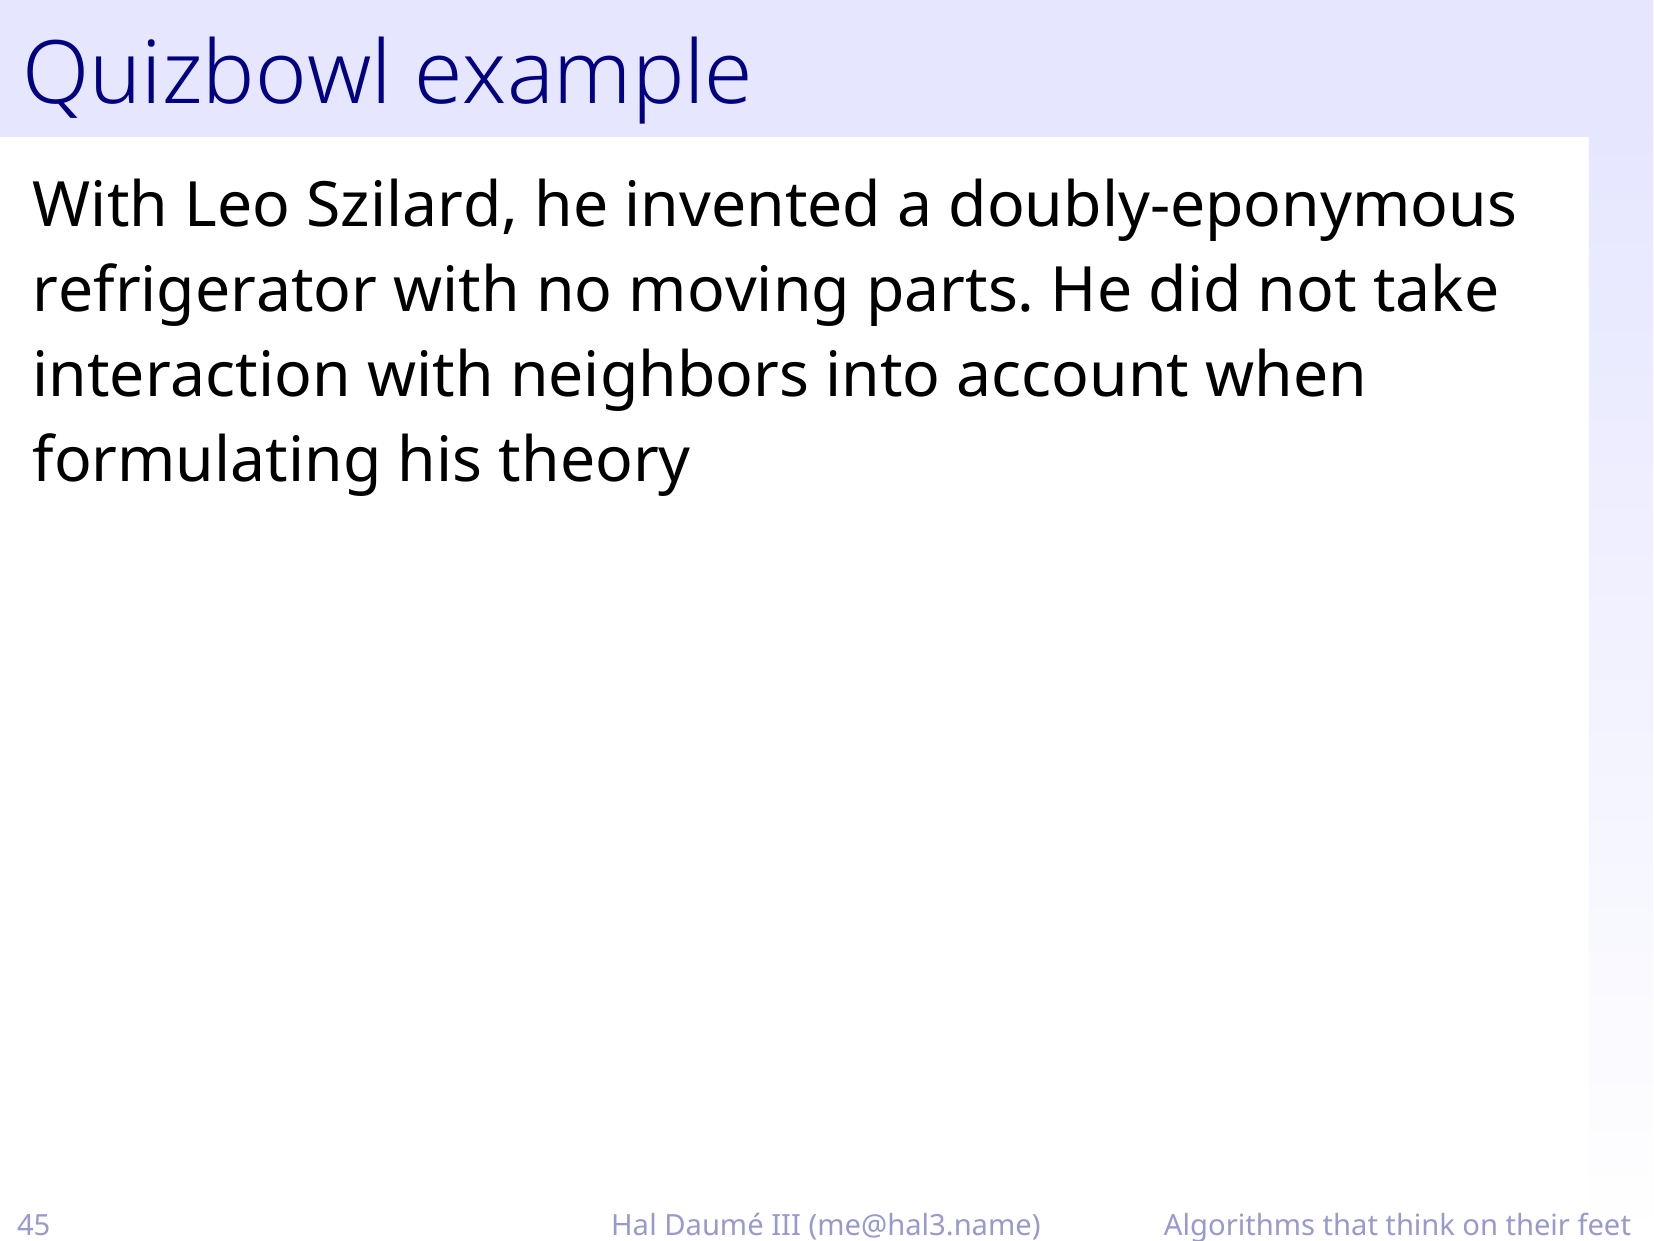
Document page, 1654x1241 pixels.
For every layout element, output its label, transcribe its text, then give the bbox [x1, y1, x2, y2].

list With Leo Szilard, he invented a doubly-eponymous refrigerator with no moving parts. He did not take interaction with neighbors into account when formulating his theory [32, 159, 1575, 879]
title Quizbowl example [22, 8, 1639, 131]
